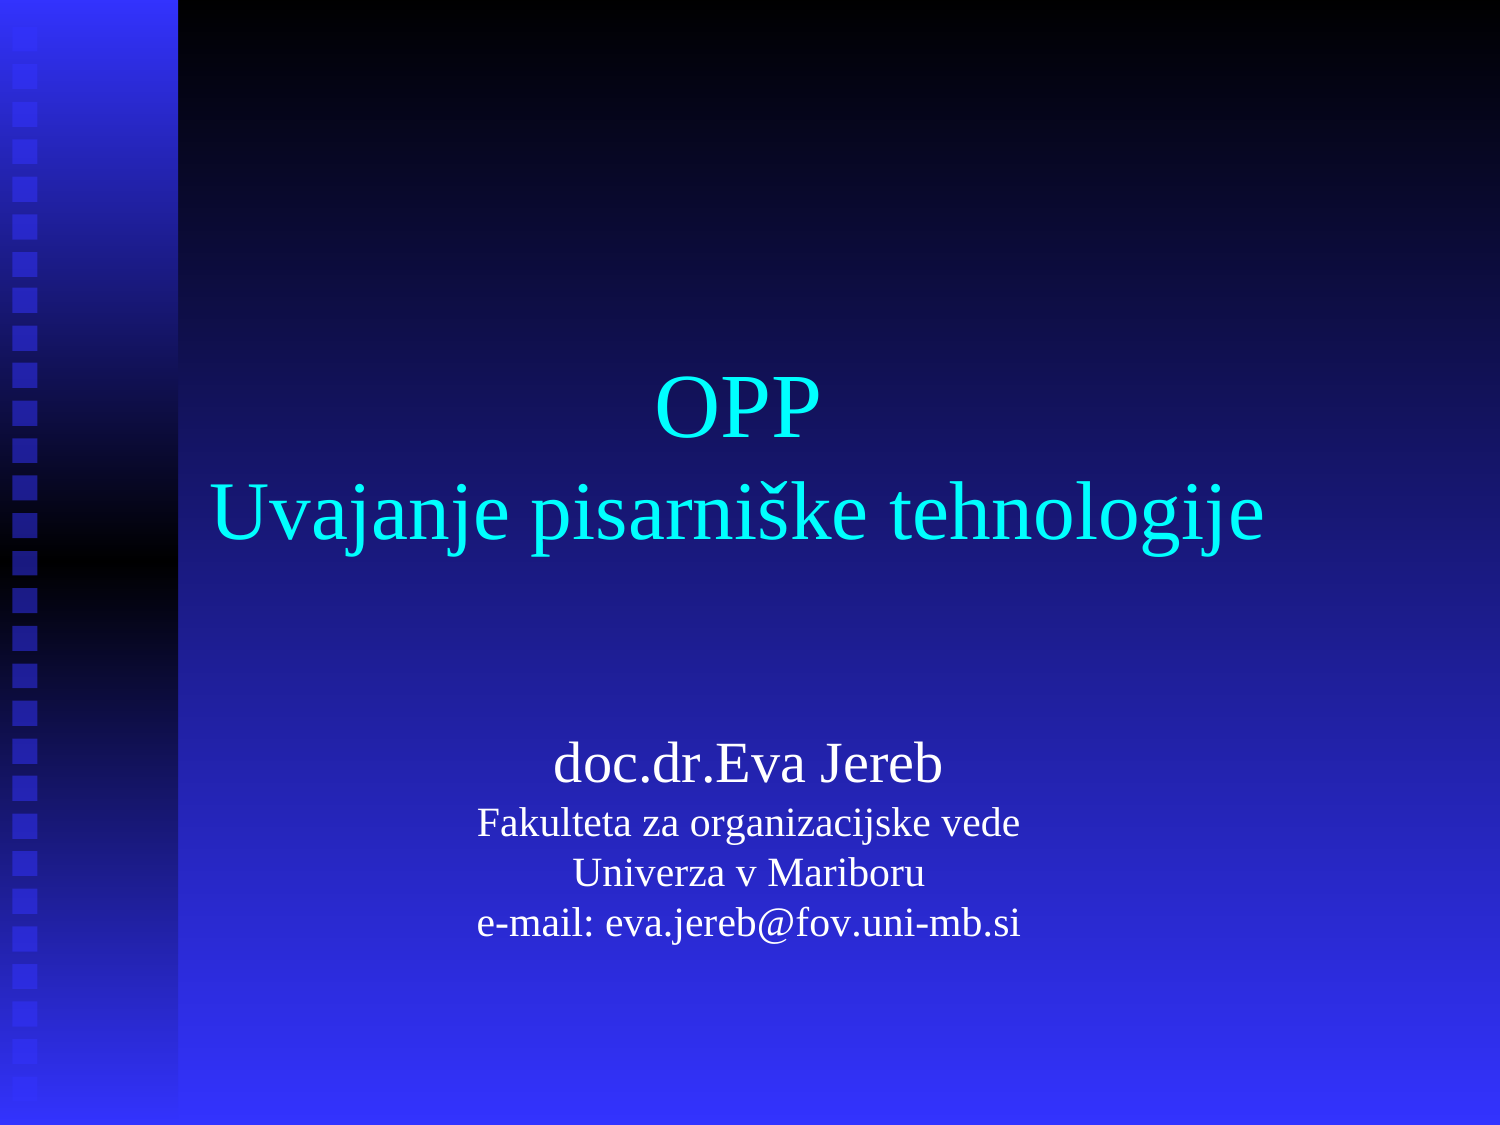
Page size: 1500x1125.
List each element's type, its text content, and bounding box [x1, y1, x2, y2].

text_box doc.dr.Eva Jereb Fakulteta za organizacijske vede Univerza v Mariboru e-mail: eva.jereb@fov.uni-mb.si [354, 716, 1144, 953]
title OPP Uvajanje pisarniške tehnologije [91, 338, 1386, 564]
